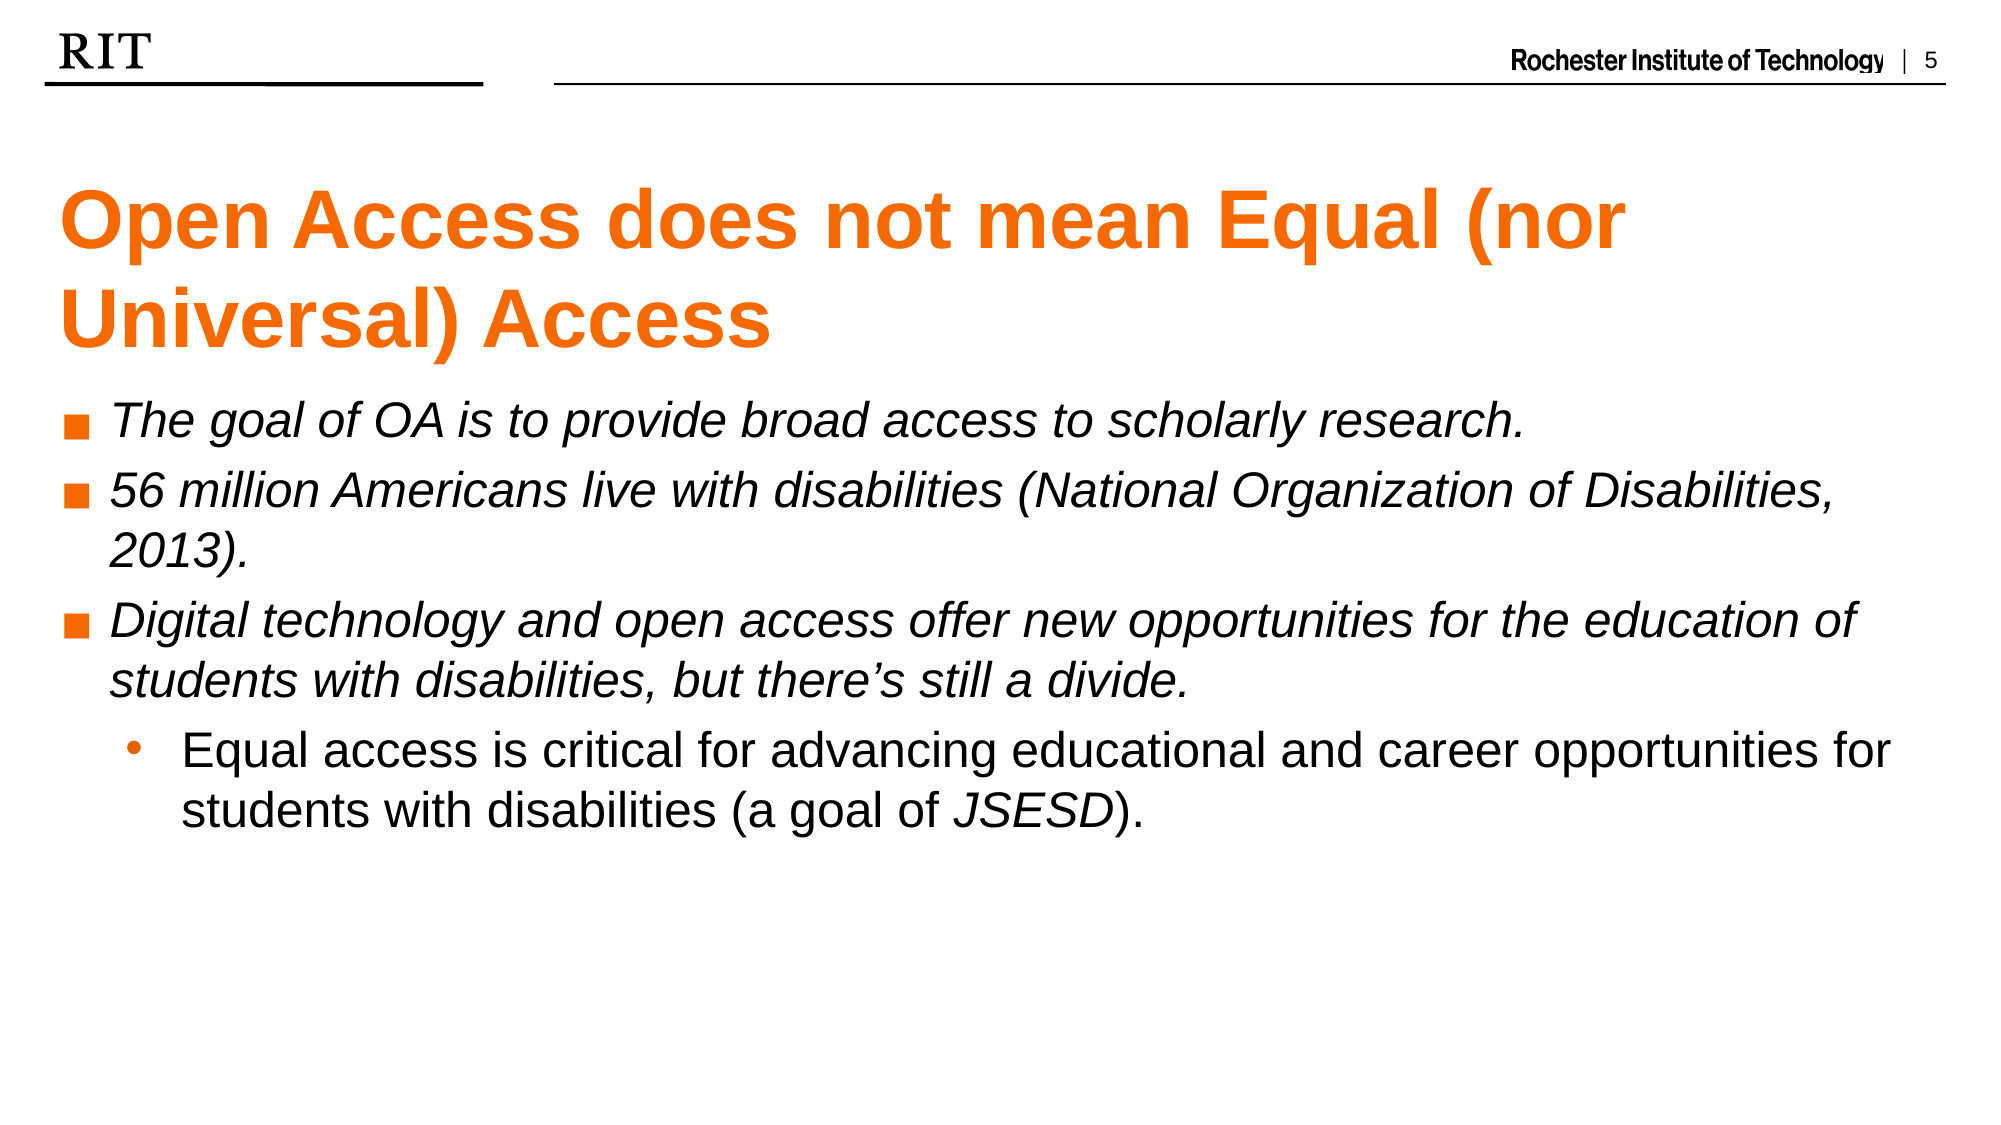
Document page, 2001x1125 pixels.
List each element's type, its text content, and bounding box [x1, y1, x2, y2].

picture [1512, 49, 1883, 73]
list Open Access does not mean Equal (nor Universal) Access [44, 157, 1946, 272]
picture [58, 32, 151, 69]
list The goal of OA is to provide broad access to scholarly research. 56 million Americans live with disabilities (National Organization of Disabilities, 2013). Digital technology and open access offer new opportunities for the education of students with disabilities, but there’s still a divide. Equal access is critical for advancing educational and career opportunities for students with disabilities (a goal of JSESD). [44, 379, 1946, 998]
